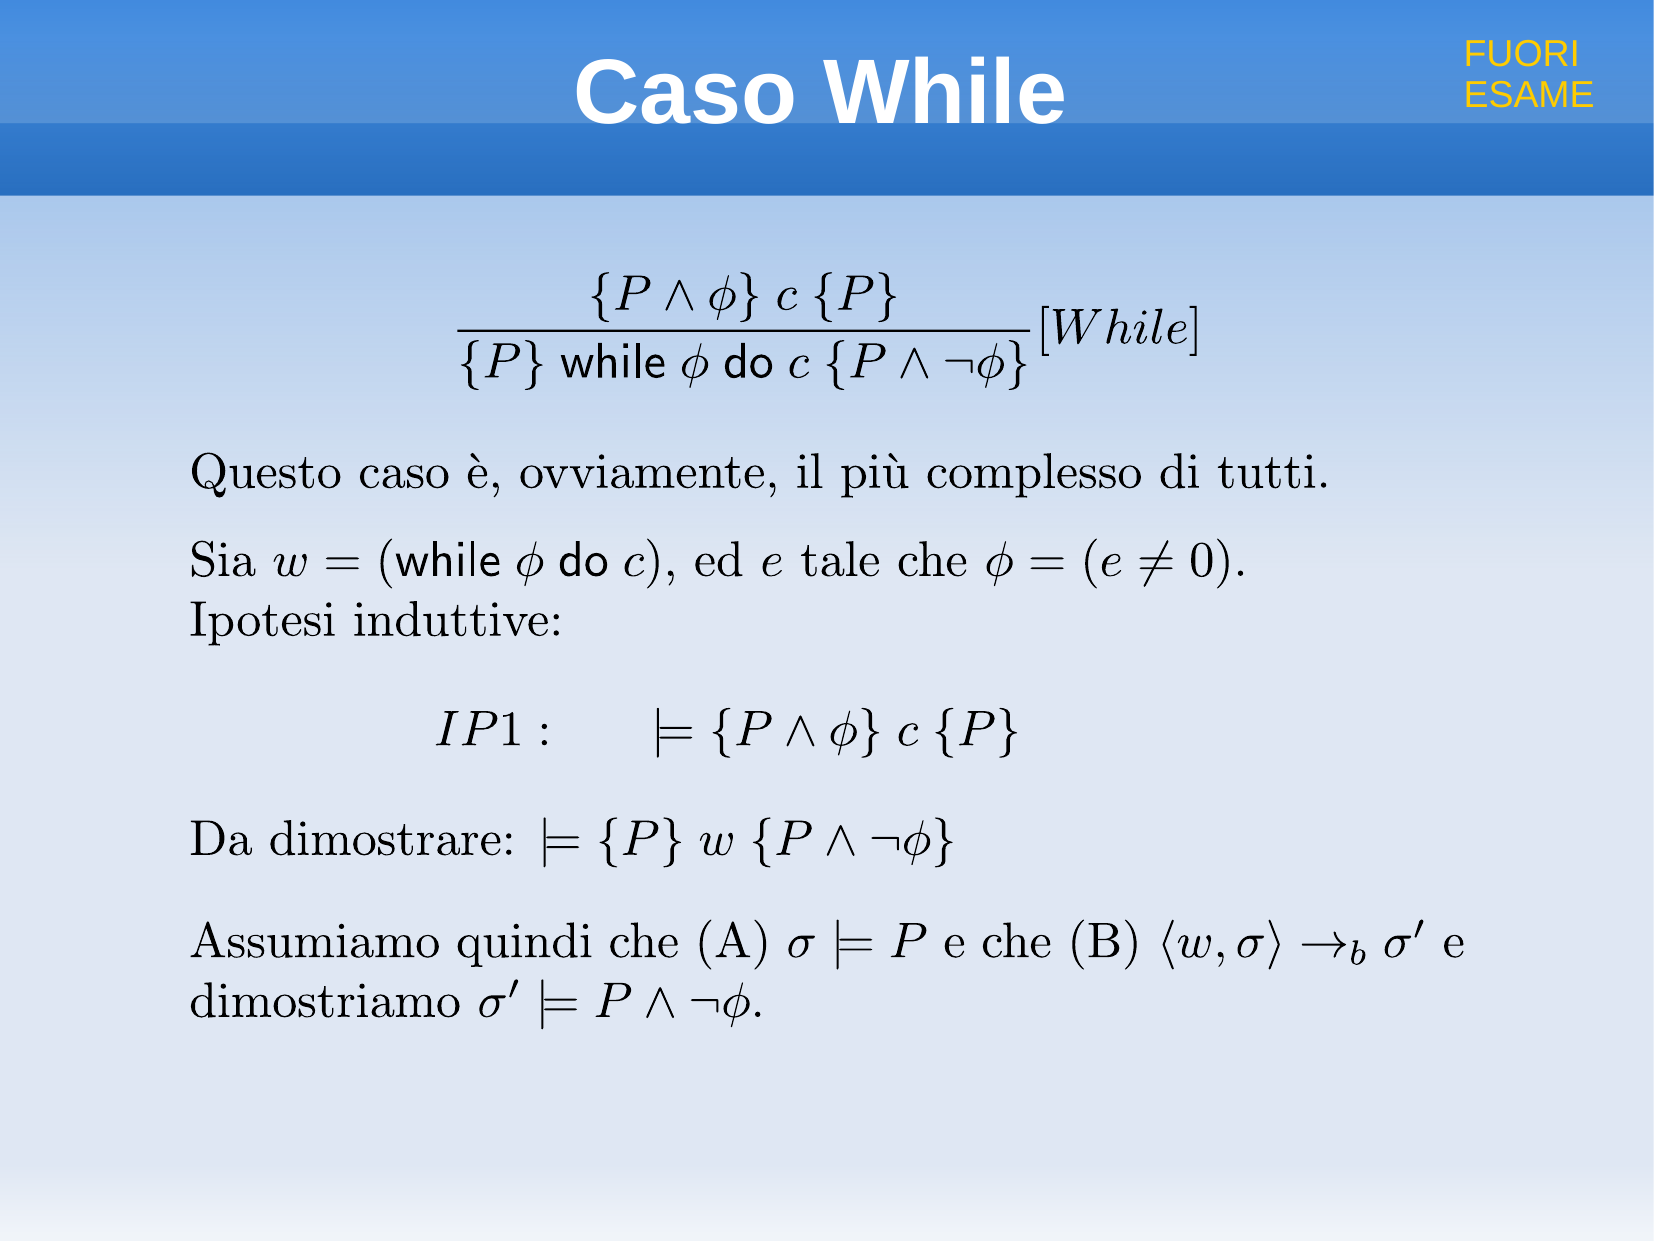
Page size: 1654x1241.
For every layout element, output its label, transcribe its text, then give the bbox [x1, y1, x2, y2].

picture [0, 0, 1654, 1241]
text_box FUORI ESAME [1448, 24, 1610, 124]
title Caso While [76, 0, 1565, 188]
text_box [189, 272, 1465, 1030]
